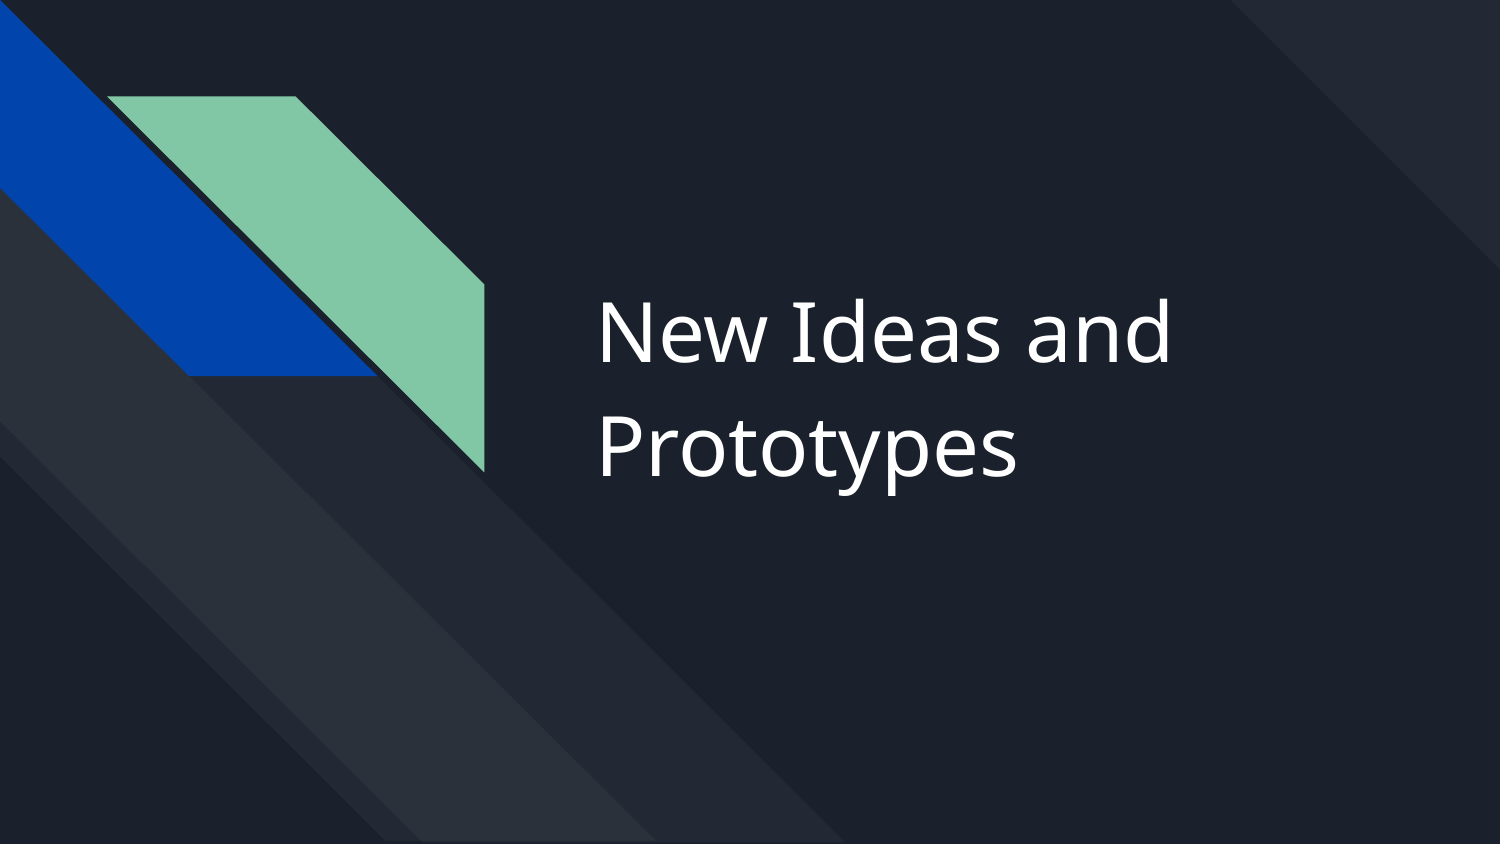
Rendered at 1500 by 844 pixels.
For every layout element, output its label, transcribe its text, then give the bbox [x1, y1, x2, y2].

title New Ideas and Prototypes [580, 258, 1404, 518]
